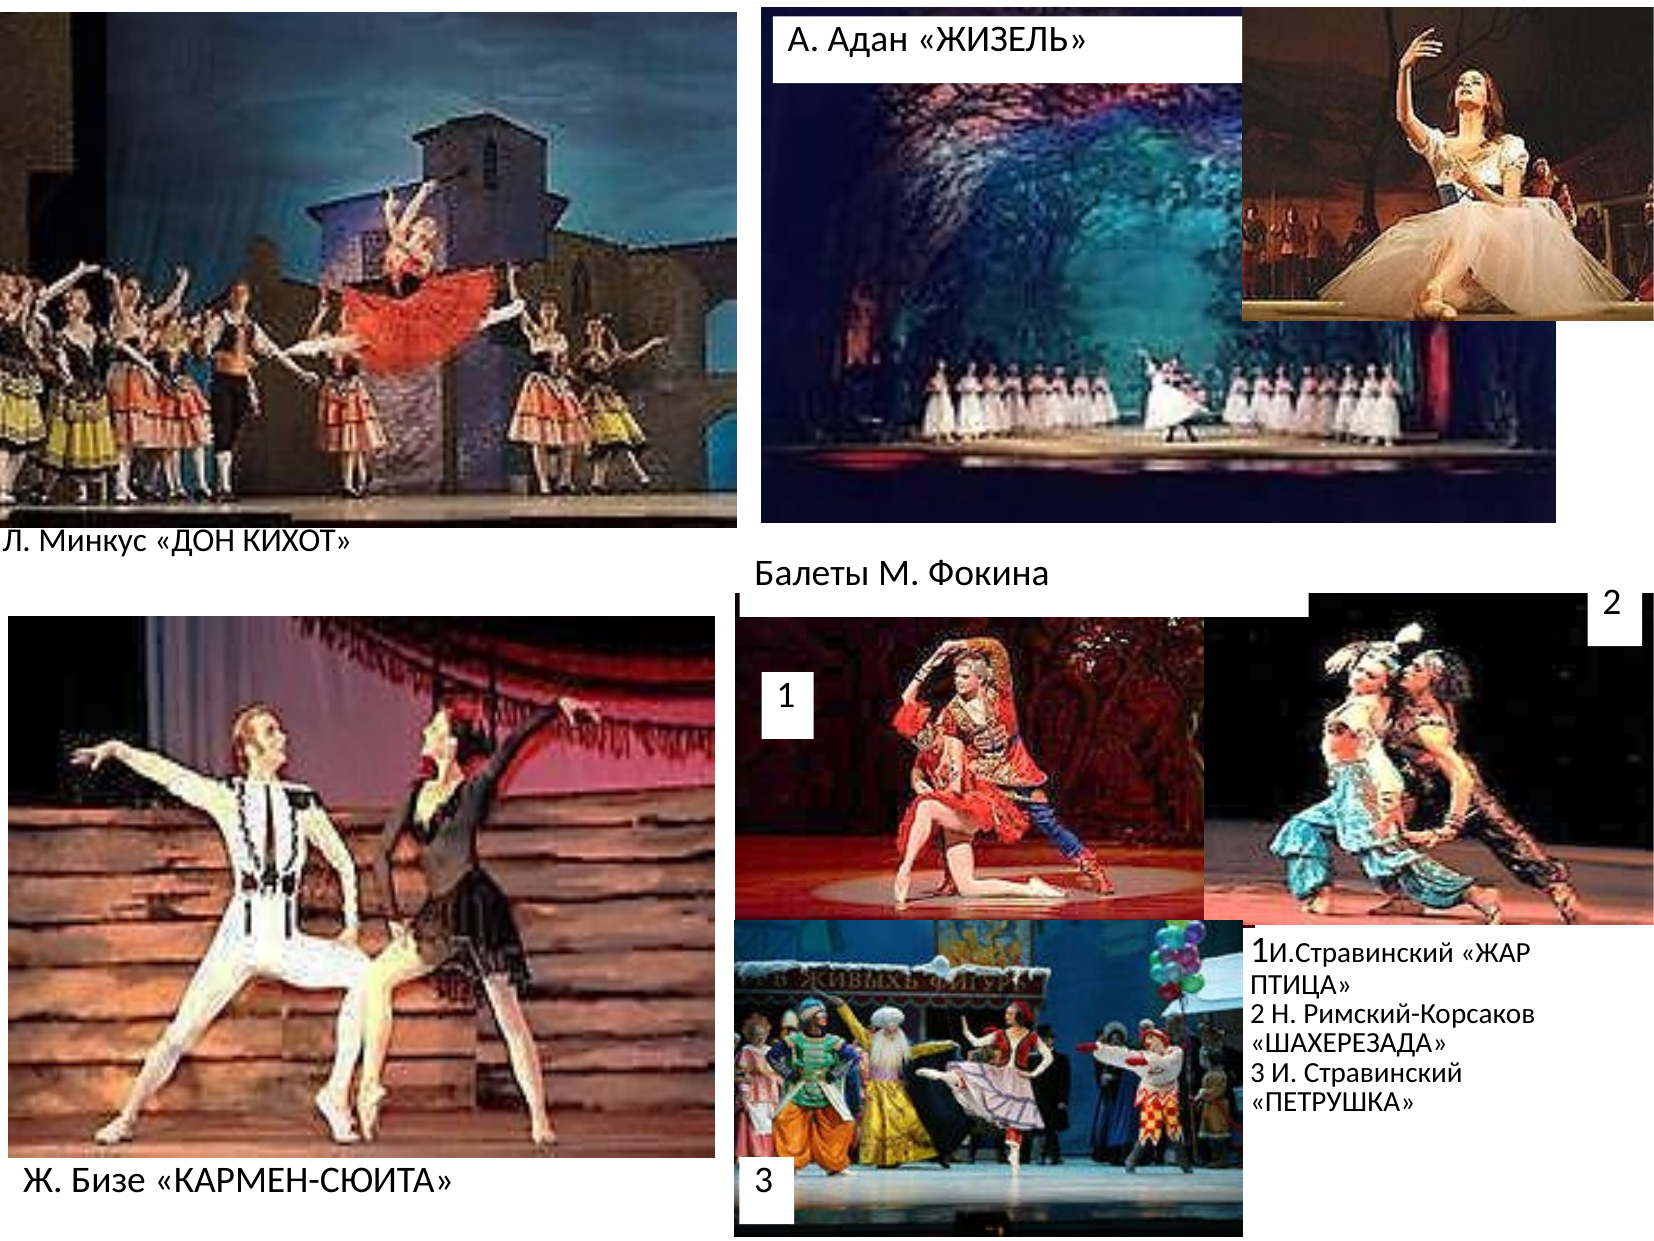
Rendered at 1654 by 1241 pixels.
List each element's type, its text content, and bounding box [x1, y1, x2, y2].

text_box 2 [1587, 579, 1643, 647]
text_box 1И.Стравинский «ЖАР ПТИЦА» 2 Н. Римский-Корсаков «ШАХЕРЕЗАДА» 3 И. Стравинский «ПЕТРУШКА» [1235, 927, 1643, 1189]
text_box Балеты М. Фокина [739, 550, 1309, 617]
picture [0, 12, 737, 528]
picture [8, 616, 715, 1158]
text_box Ж. Бизе «КАРМЕН-СЮИТА» [8, 1157, 697, 1225]
picture [761, 7, 1654, 524]
text_box А. Адан «ЖИЗЕЛЬ» [772, 16, 1243, 84]
text_box 1 [761, 672, 814, 739]
text_box Л. Минкус «ДОН КИХОТ» [0, 519, 736, 581]
picture [734, 593, 1654, 1237]
text_box 3 [739, 1157, 795, 1225]
